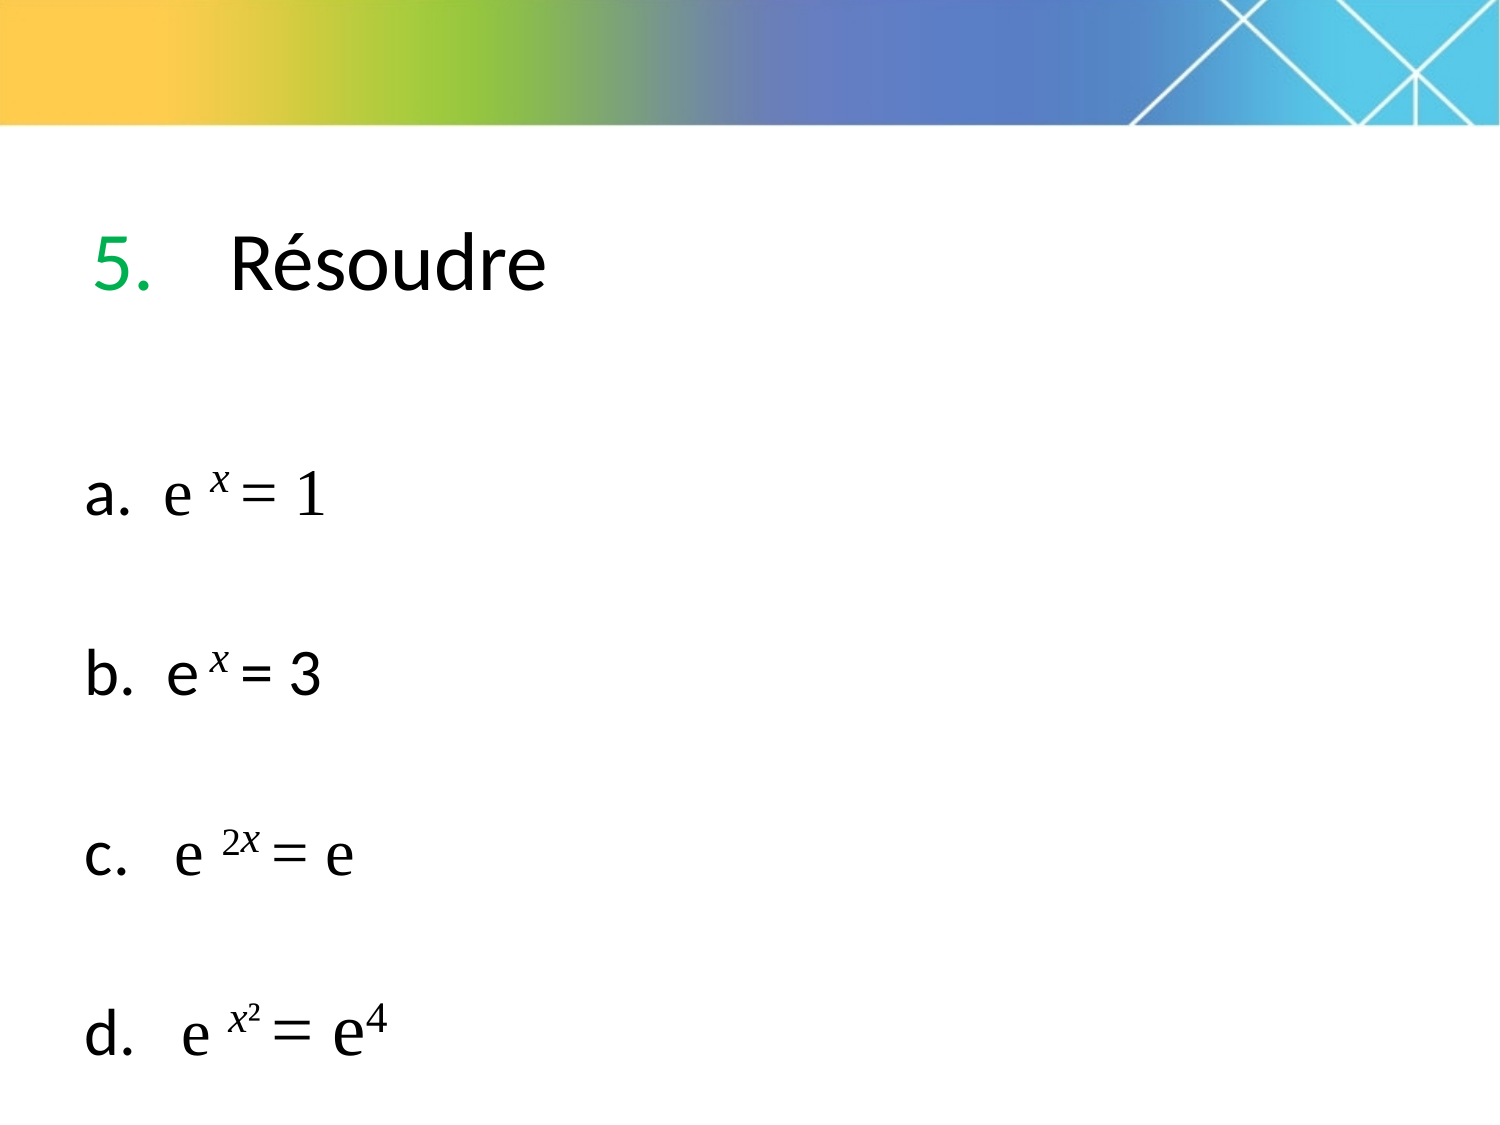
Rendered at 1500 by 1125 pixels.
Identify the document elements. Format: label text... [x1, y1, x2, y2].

picture [0, 0, 1500, 127]
title Résoudre [76, 163, 1500, 351]
text_box a. e x = 1 b. e x = 3 c. e 2x = e d. e x² = e4 [70, 342, 1465, 1078]
